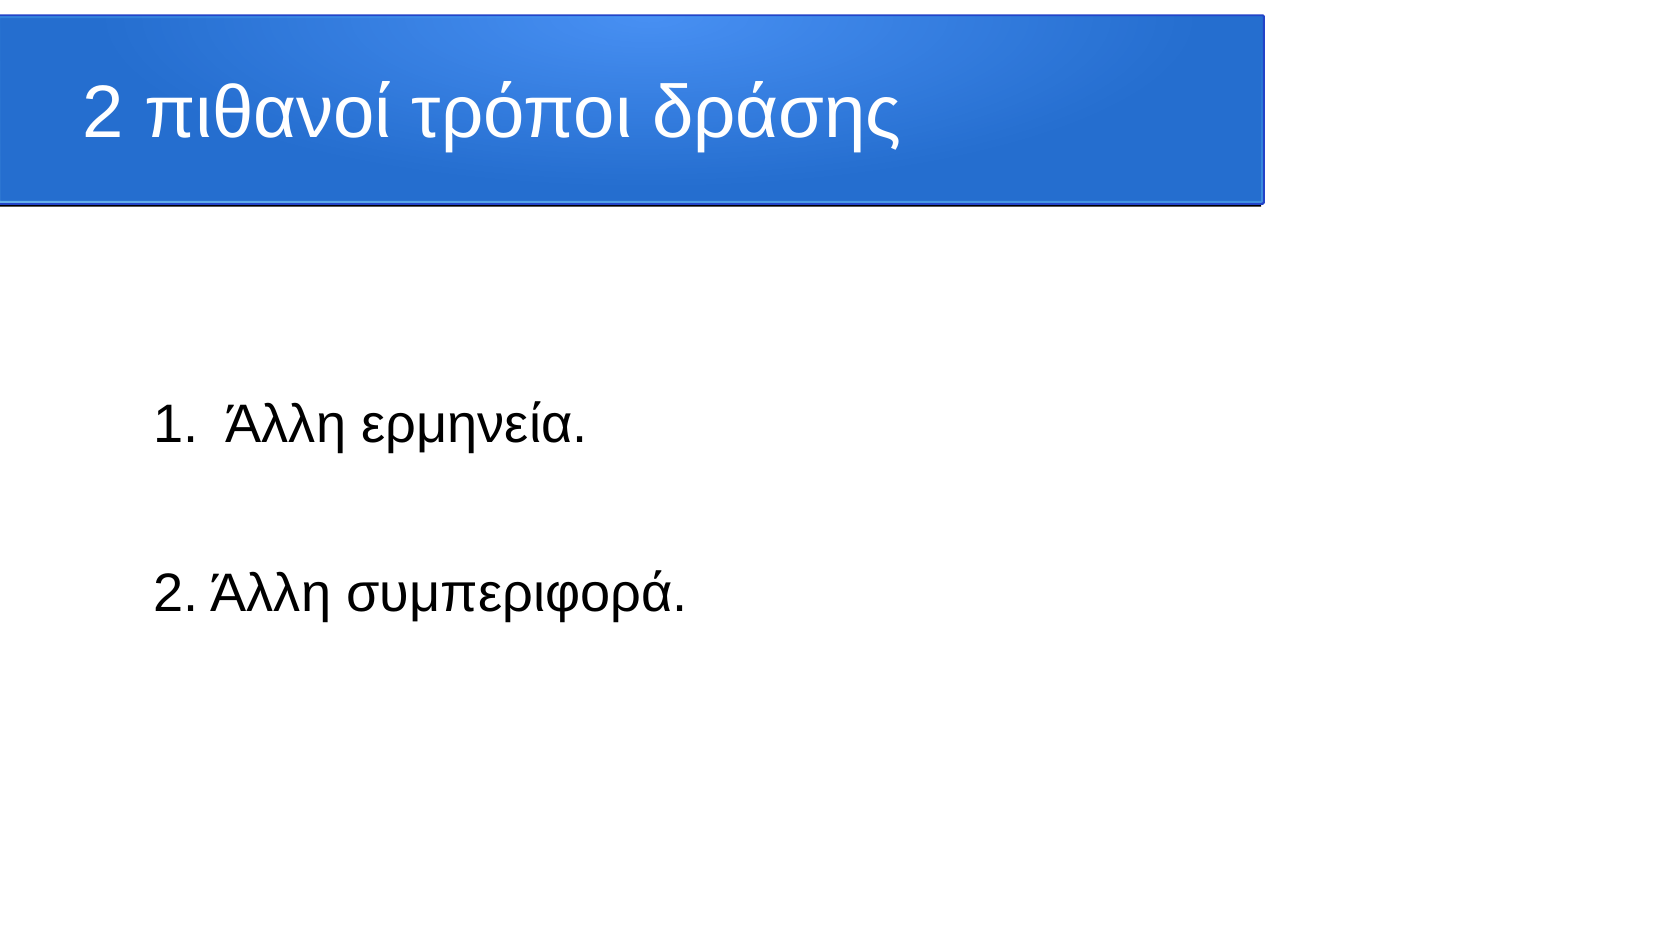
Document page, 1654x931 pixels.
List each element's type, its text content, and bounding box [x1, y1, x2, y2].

title 2 πιθανοί τρόποι δράσης [82, 35, 1235, 189]
list 1. Άλλη ερμηνεία. 2. Άλλη συμπεριφορά. [82, 224, 1571, 764]
